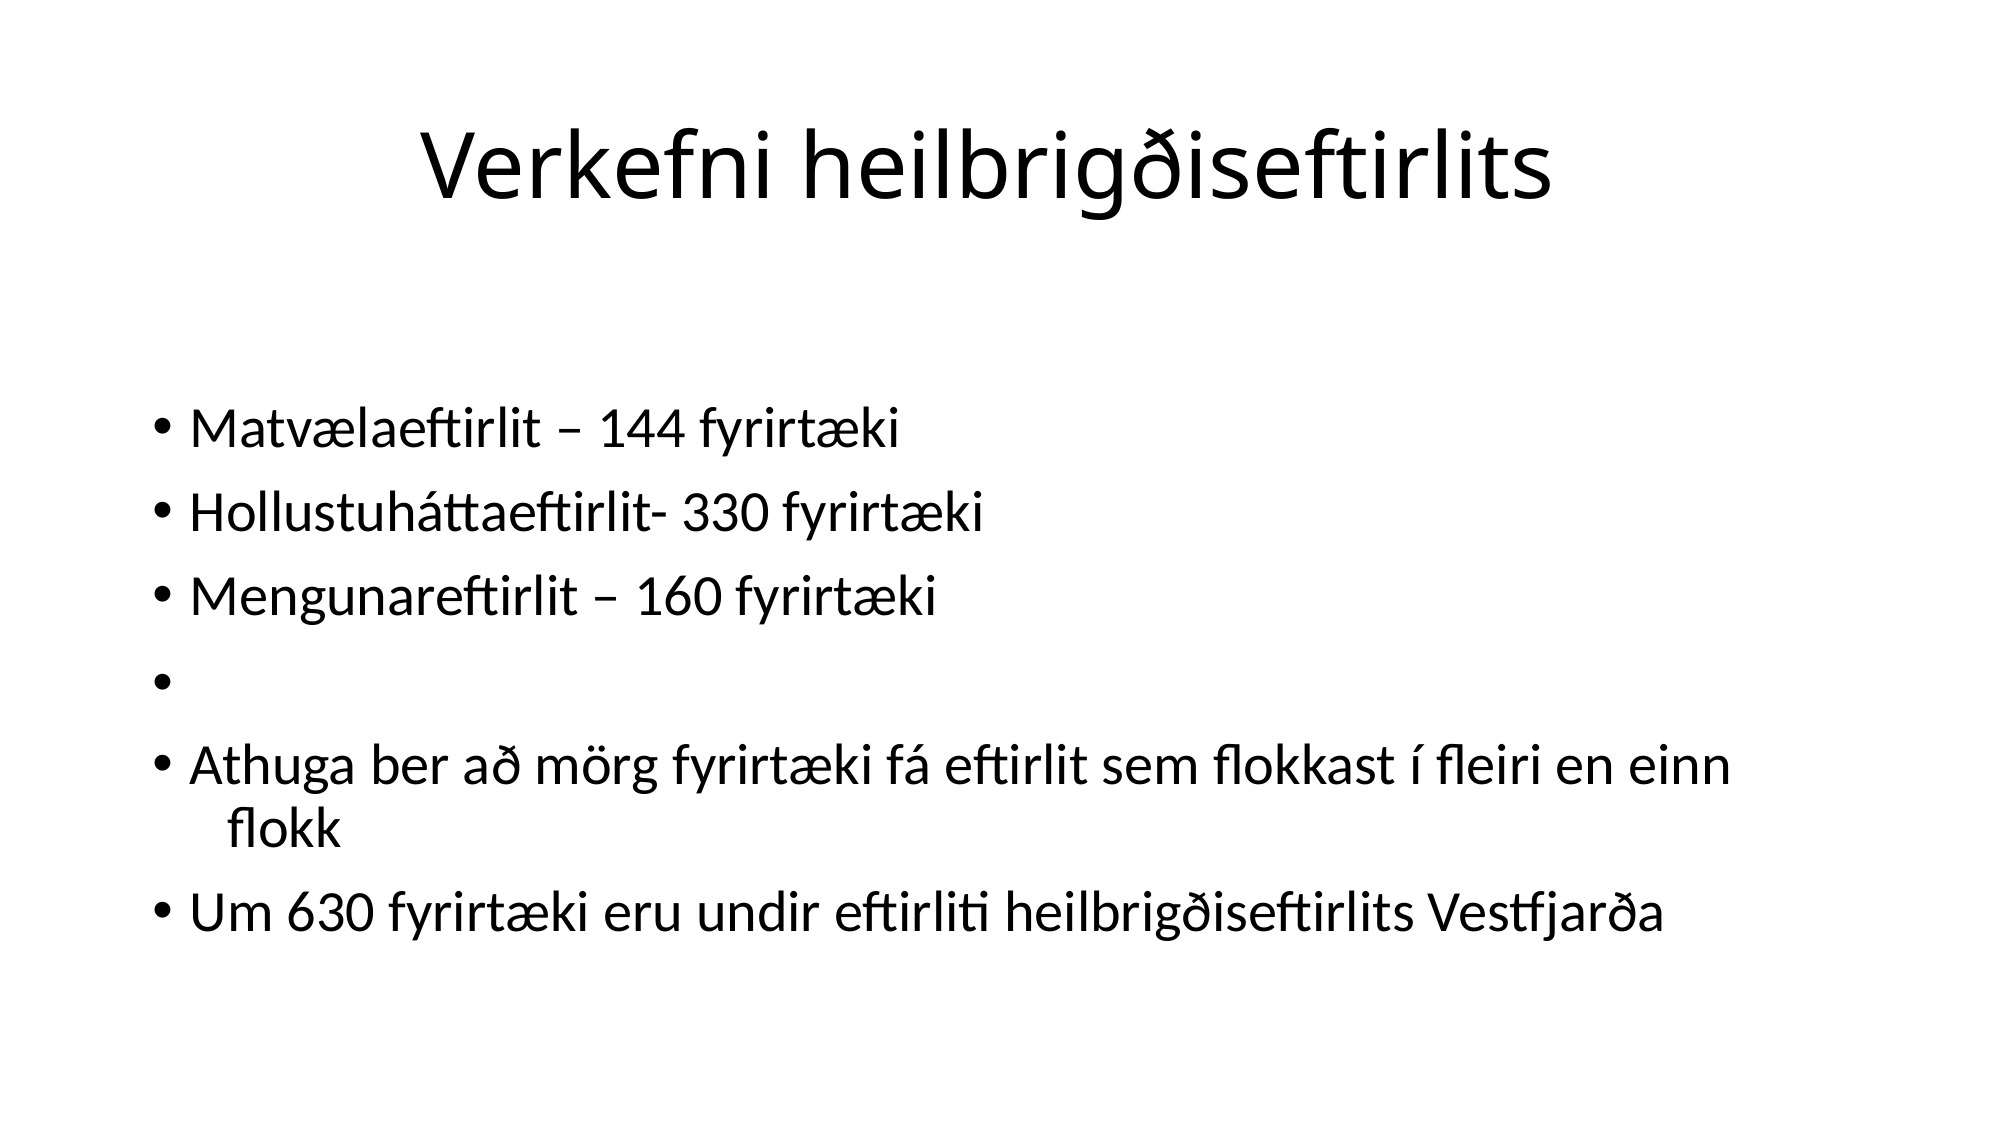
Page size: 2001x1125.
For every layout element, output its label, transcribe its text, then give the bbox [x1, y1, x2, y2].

title Verkefni heilbrigðiseftirlits [137, 59, 1863, 278]
list Matvælaeftirlit – 144 fyrirtæki Hollustuháttaeftirlit- 330 fyrirtæki Mengunareftirlit – 160 fyrirtæki Athuga ber að mörg fyrirtæki fá eftirlit sem flokkast í fleiri en einn flokk Um 630 fyrirtæki eru undir eftirliti heilbrigðiseftirlits Vestfjarða [137, 299, 1863, 1014]
